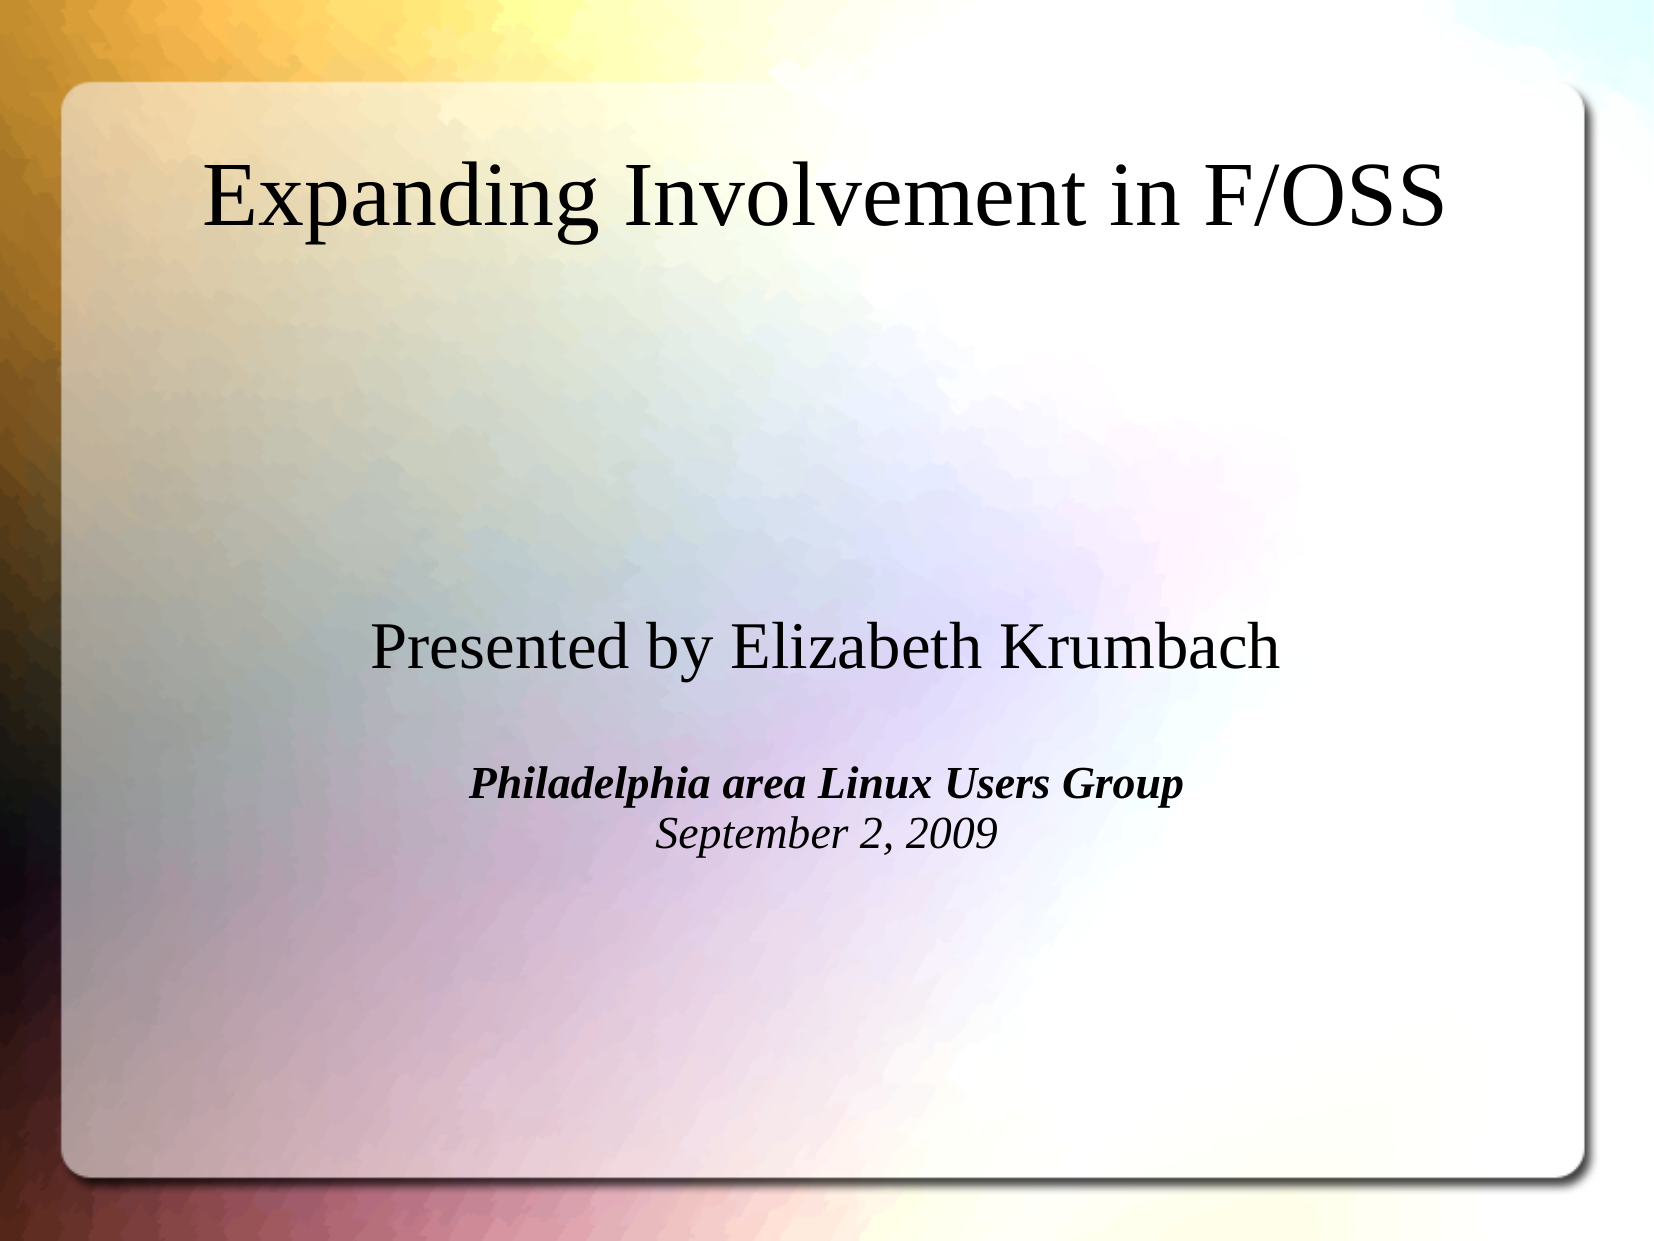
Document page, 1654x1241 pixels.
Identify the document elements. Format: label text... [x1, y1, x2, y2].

subtitle Presented by Elizabeth Krumbach Philadelphia area Linux Users Group September 2, 2009 [82, 332, 1571, 1136]
title Expanding Involvement in F/OSS [82, 90, 1571, 298]
picture [0, 0, 1654, 1241]
